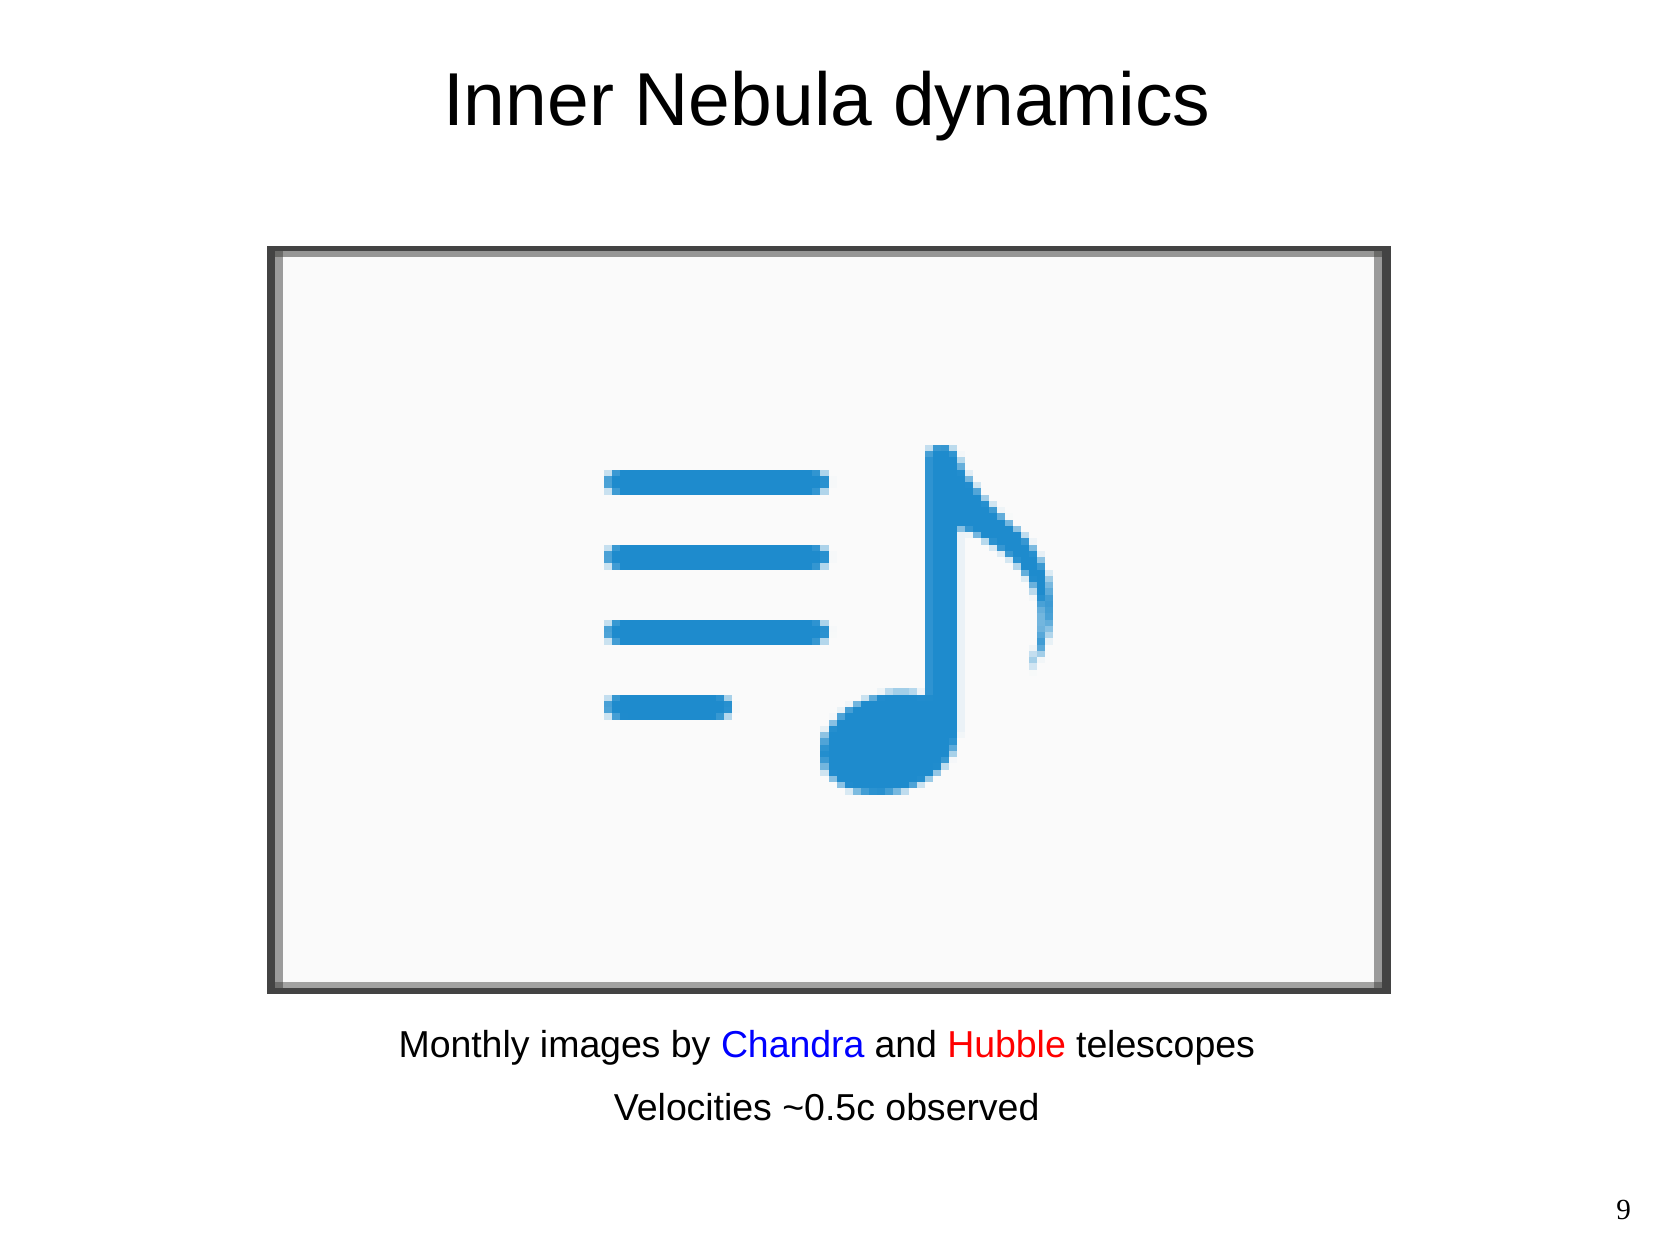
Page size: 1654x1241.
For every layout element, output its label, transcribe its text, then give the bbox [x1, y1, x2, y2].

text_box Monthly images by Chandra and Hubble telescopes Velocities ~0.5c observed [383, 1016, 1270, 1137]
title Inner Nebula dynamics [82, 49, 1571, 151]
text_box [266, 244, 1392, 995]
